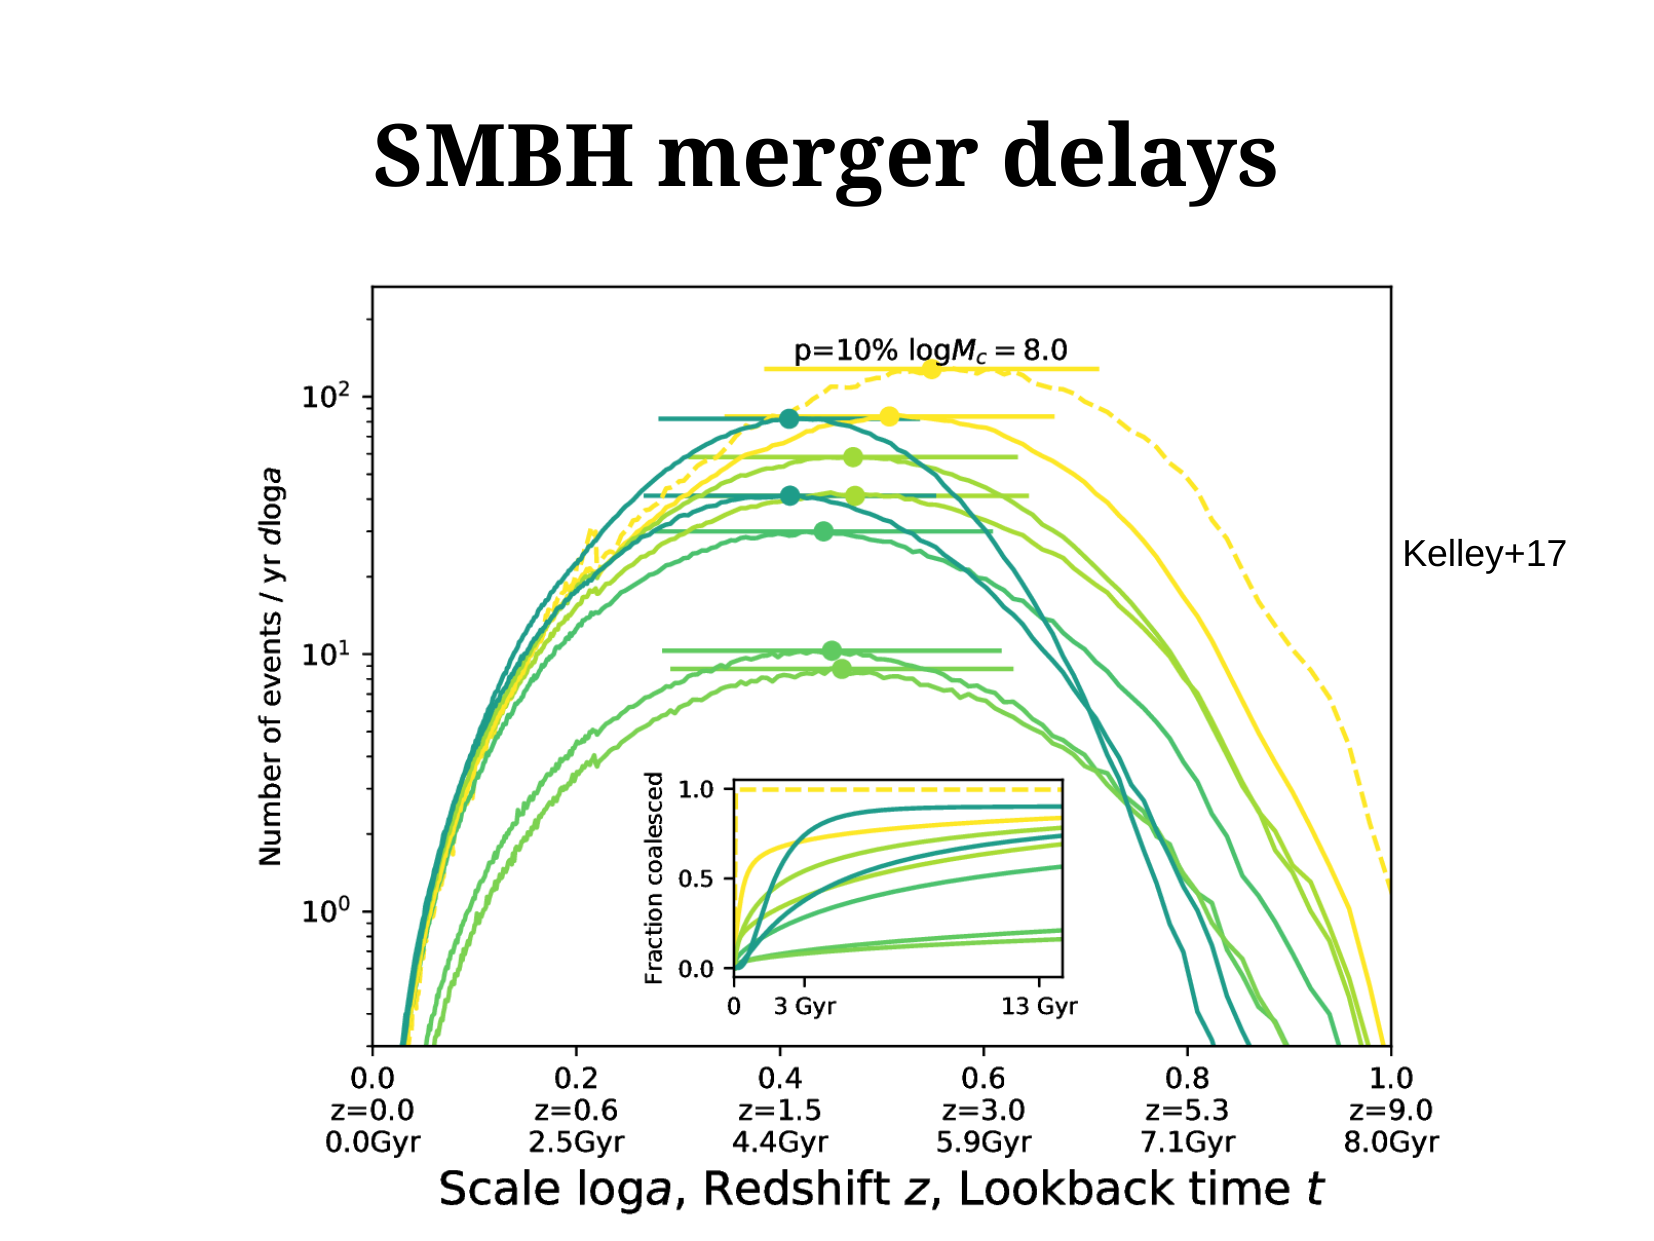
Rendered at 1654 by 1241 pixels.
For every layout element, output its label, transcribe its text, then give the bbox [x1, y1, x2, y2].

picture [238, 256, 1460, 1238]
title SMBH merger delays [82, 49, 1571, 257]
text_box Kelley+17 [1387, 525, 1613, 582]
